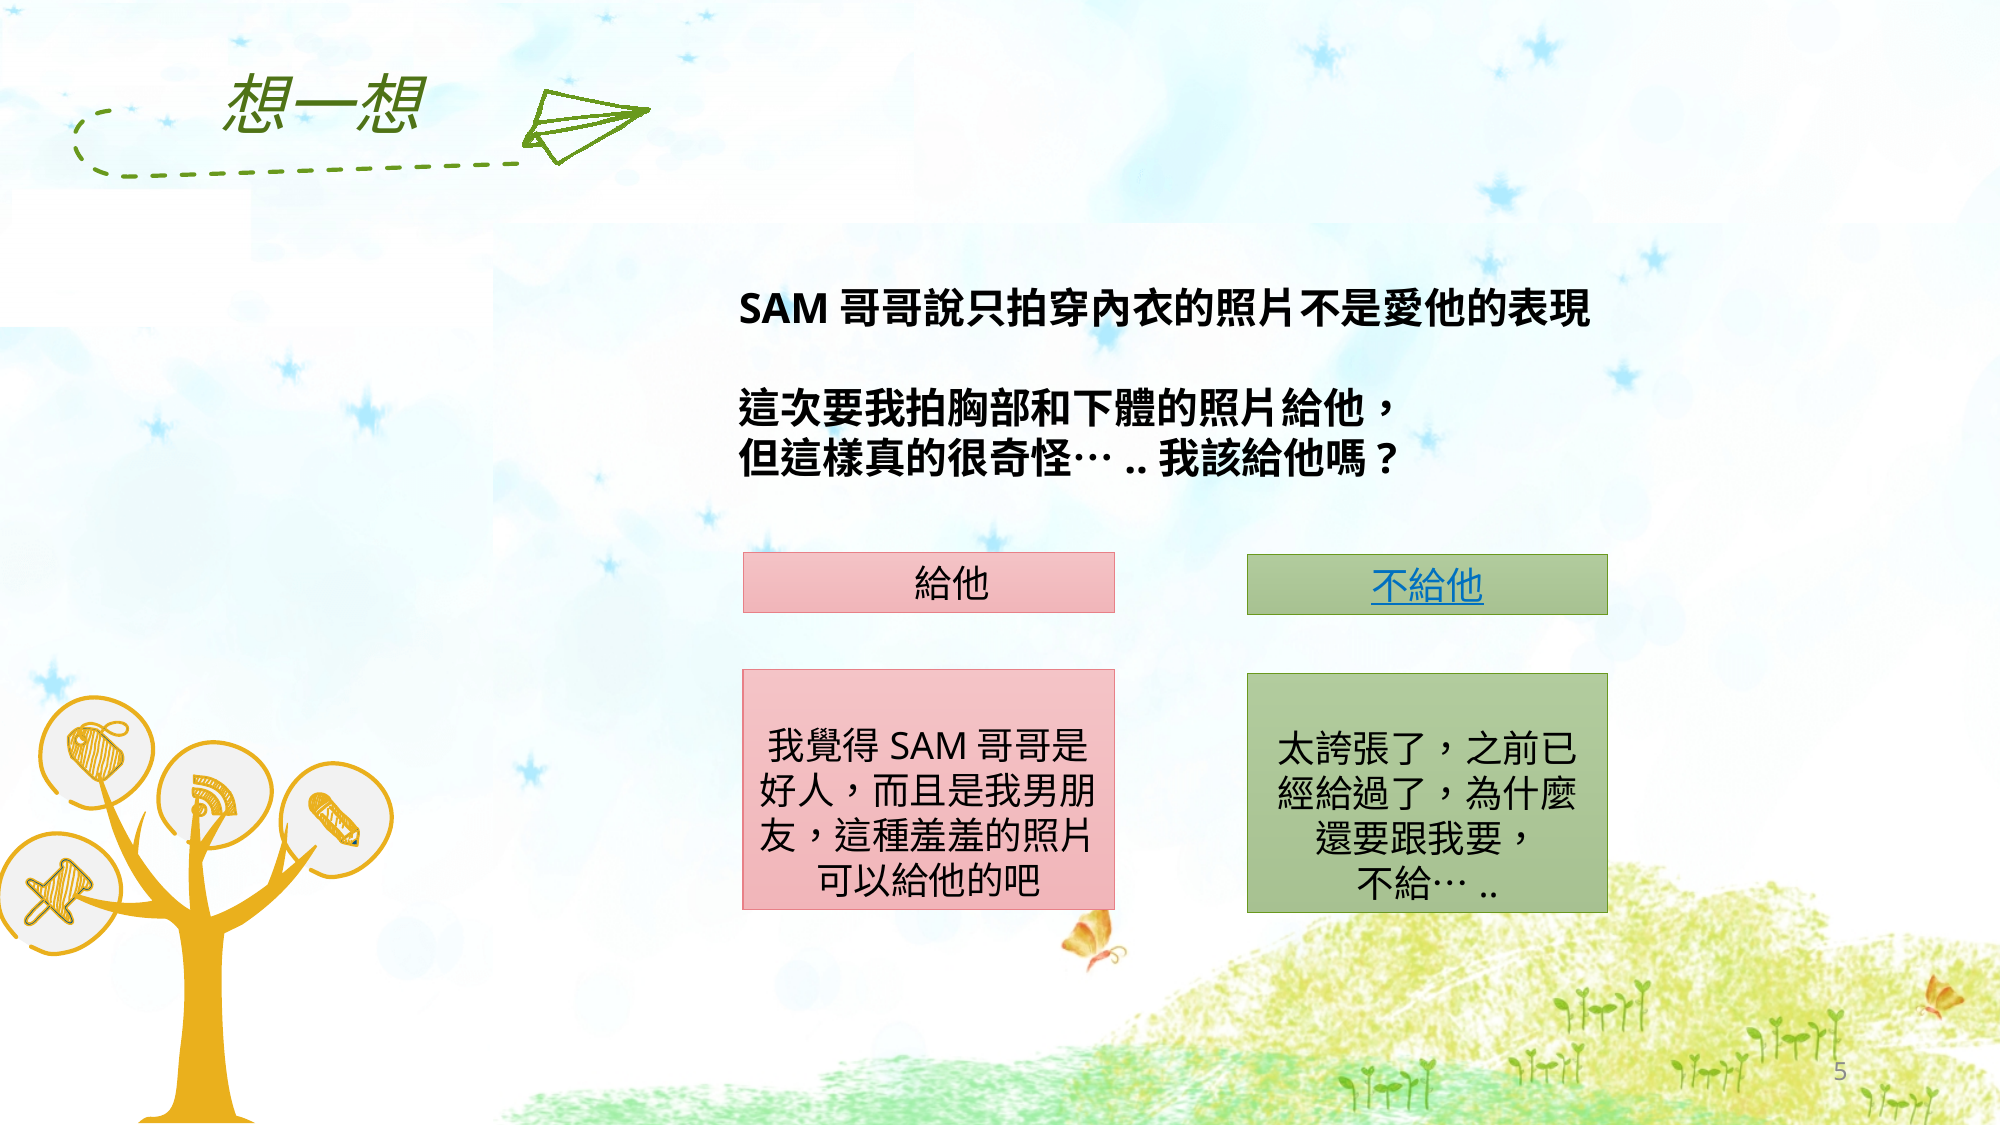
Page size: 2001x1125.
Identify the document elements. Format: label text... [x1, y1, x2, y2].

text_box 給他 [743, 552, 1115, 613]
text_box [522, 89, 651, 166]
text_box 太誇張了，之前已經給過了，為什麼還要跟我要， 不給….. [1247, 673, 1608, 913]
slide_number <編號> [1412, 1042, 1863, 1103]
text_box 想一想 [204, 55, 435, 151]
text_box SAM哥哥說只拍穿內衣的照片不是愛他的表現 這次要我拍胸部和下體的照片給他， 但這樣真的很奇怪…..我該給他嗎? [723, 274, 1613, 490]
text_box 我覺得SAM哥哥是好人，而且是我男朋友，這種羞羞的照片可以給他的吧 [742, 669, 1115, 910]
picture [0, 0, 2000, 1125]
text_box 不給他 [1247, 554, 1608, 615]
text_box [0, 697, 392, 1124]
